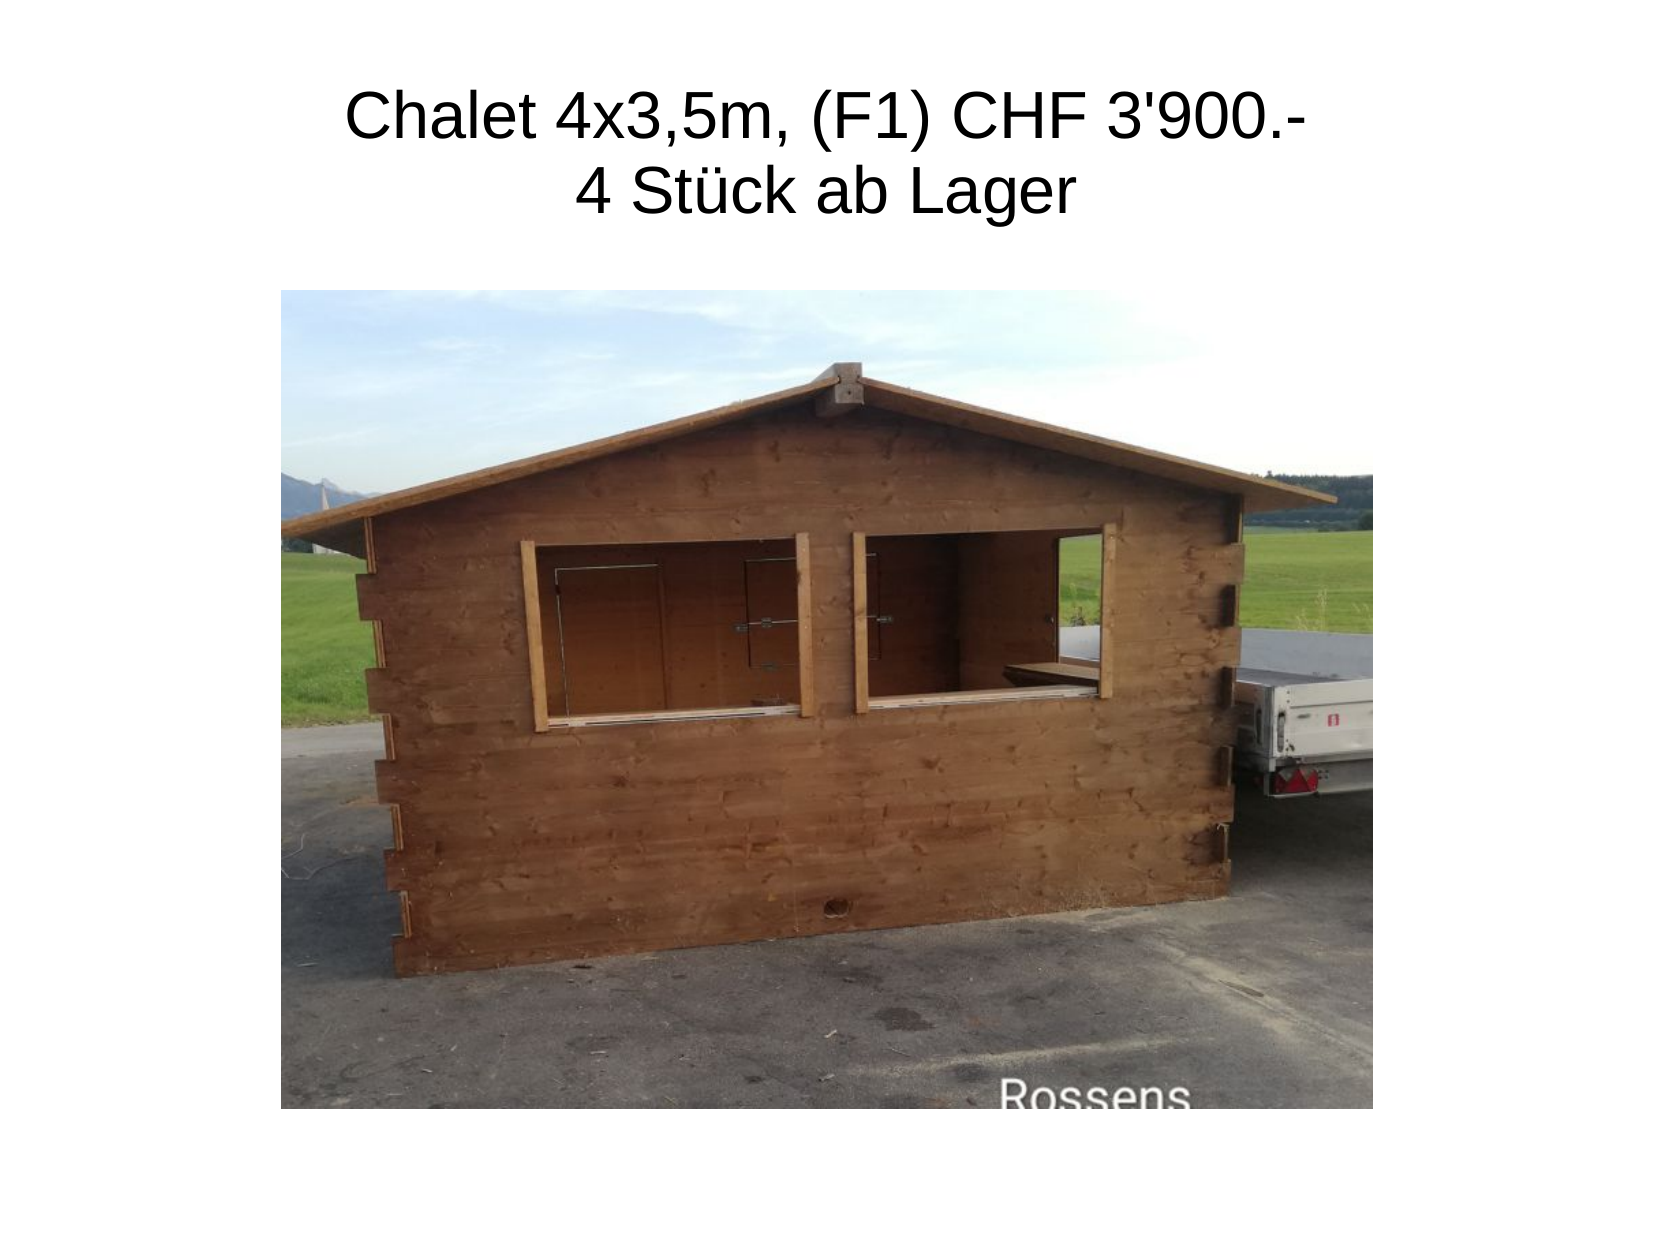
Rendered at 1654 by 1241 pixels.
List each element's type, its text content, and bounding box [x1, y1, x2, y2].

picture [281, 290, 1373, 1109]
title Chalet 4x3,5m, (F1) CHF 3'900.- 4 Stück ab Lager [82, 49, 1571, 257]
